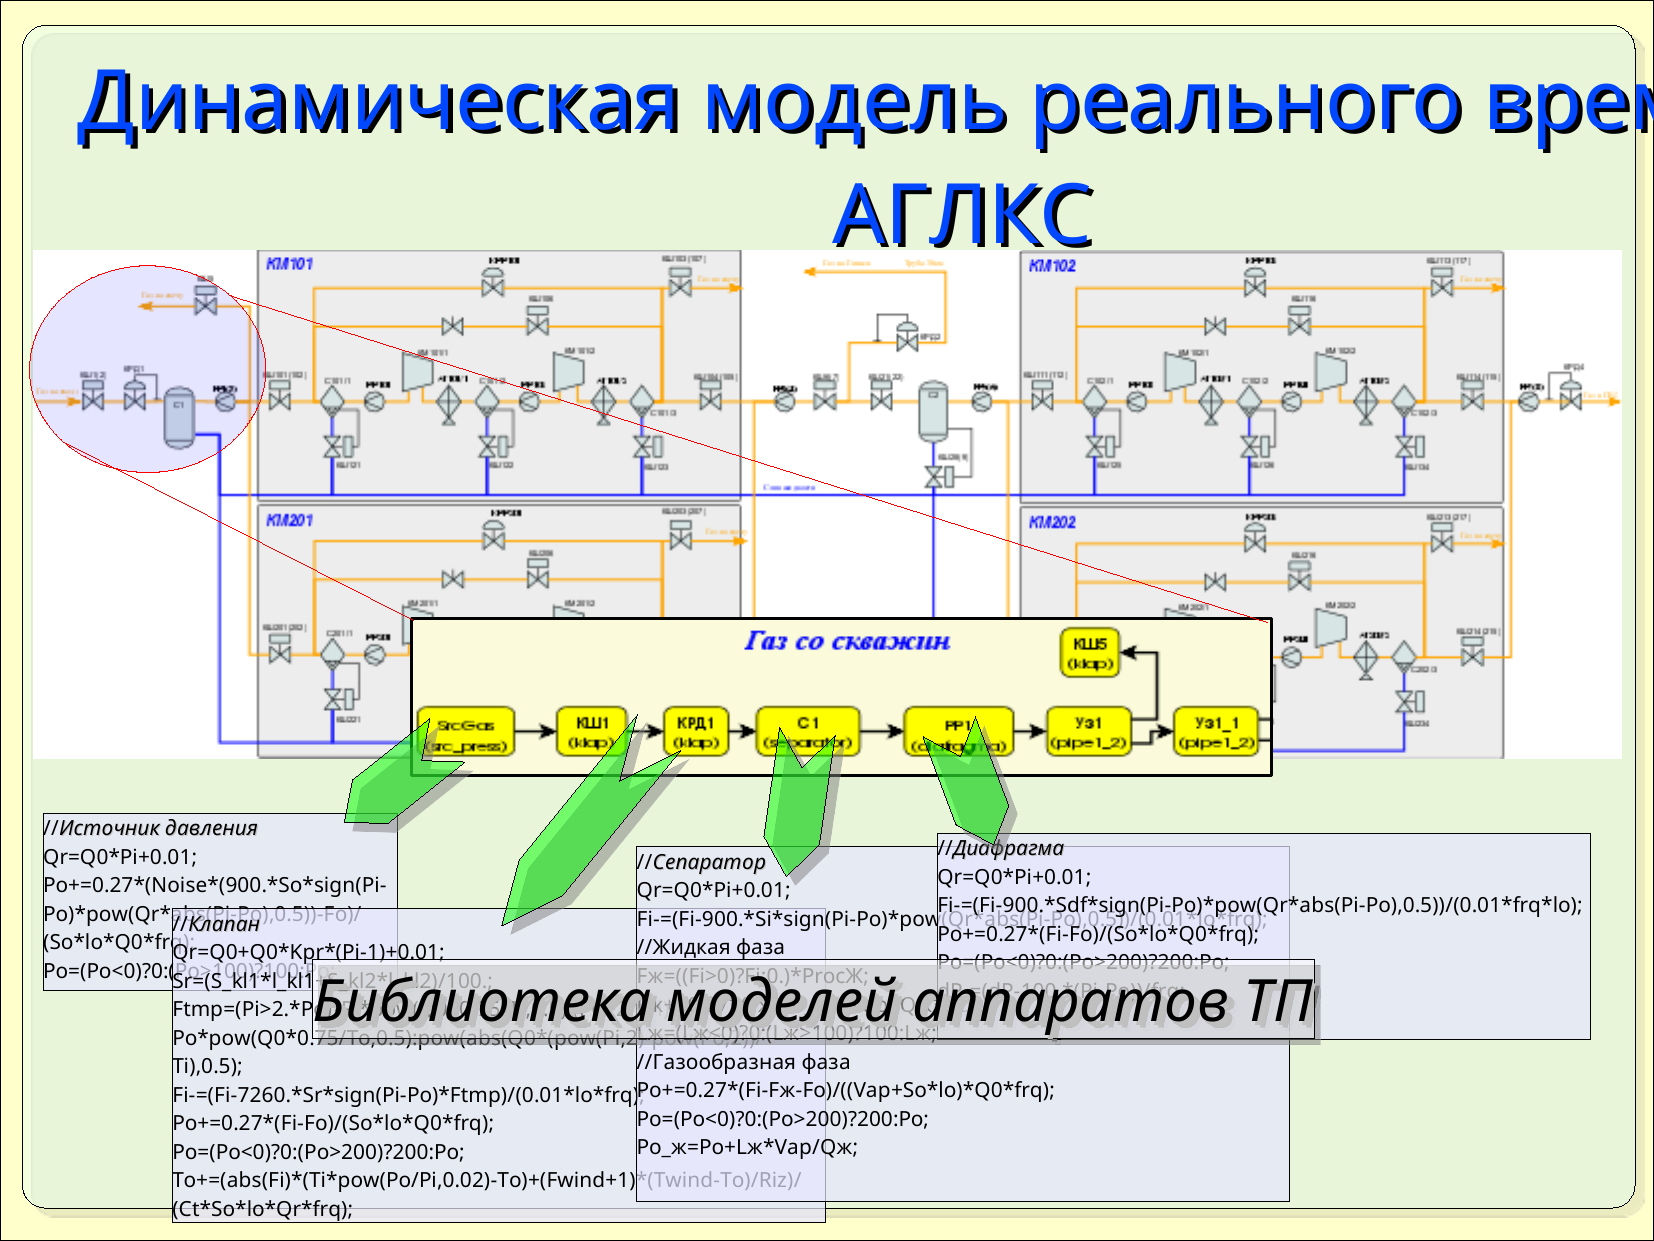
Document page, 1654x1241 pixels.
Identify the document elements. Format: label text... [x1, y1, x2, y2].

text_box Динамическая модель реального времени АГЛКС [77, 39, 1581, 237]
text_box //Клапан Qr=Q0+Q0*Kpr*(Pi-1)+0.01; Sr=(S_kl1*l_kl1+S_kl2*l_kl2)/100.; Ftmp=(Pi>2.*Po)?Pi*pow(Q0*0.75/Ti,0.5):(Po>2.*Pi)?Po*pow(Q0*0.75/To,0.5):pow(abs(Q0*(pow(Pi,2)-pow(Po,2))/Ti),0.5); Fi-=(Fi-7260.*Sr*sign(Pi-Po)*Ftmp)/(0.01*lo*frq); Po+=0.27*(Fi-Fo)/(So*lo*Q0*frq); Po=(Po<0)?0:(Po>200)?200:Po; To+=(abs(Fi)*(Ti*pow(Po/Pi,0.02)-To)+(Fwind+1)*(Twind-To)/Riz)/(Ct*So*lo*Qr*frq); [172, 908, 826, 1204]
text_box //Источник давления Qr=Q0*Pi+0.01; Po+=0.27*(Noise*(900.*So*sign(Pi-Po)*pow(Qr*abs(Pi-Po),0.5))-Fo)/(So*lo*Q0*frq); Po=(Po<0)?0:(Po>100)?100:Po; [43, 813, 398, 991]
text_box [344, 718, 465, 824]
text_box [923, 716, 1009, 845]
text_box //Диафрагма Qr=Q0*Pi+0.01; Fi-=(Fi-900.*Sdf*sign(Pi-Po)*pow(Qr*abs(Pi-Po),0.5))/(0.01*frq*lo); Po+=0.27*(Fi-Fo)/(So*lo*Q0*frq); Po=(Po<0)?0:(Po>200)?200:Po; dP-=(dP-100.*(Pi-Po))/frq; [937, 833, 1591, 1040]
picture [413, 620, 1270, 774]
text_box [29, 265, 266, 473]
text_box Библиотека моделей аппаратов ТП [312, 959, 1222, 1025]
text_box [501, 714, 681, 926]
picture [33, 250, 1622, 759]
text_box //Сепаратор Qr=Q0*Pi+0.01; Fi-=(Fi-900.*Si*sign(Pi-Po)*pow(Qr*abs(Pi-Po),0.5))/(0.01*lo*frq); //Жидкая фаза Fж=((Fi>0)?Fi:0.)*ProcЖ; Lж+=0.27*(Fж-Fo_ж)/(Vap*Qж*frq); Lж=(Lж<0)?0:(Lж>100)?100:Lж; //Газообразная фаза Po+=0.27*(Fi-Fж-Fo)/((Vap+So*lo)*Q0*frq); Po=(Po<0)?0:(Po>200)?200:Po; Po_ж=Po+Lж*Vap/Qж; [636, 1045, 1290, 1202]
text_box //Сепаратор Qr=Q0*Pi+0.01; Fi-=(Fi-900.*Si*sign(Pi-Po)*pow(Qr*abs(Pi-Po),0.5))/(0.01*lo*frq); //Жидкая фаза Fж=((Fi>0)?Fi:0.)*ProcЖ; Lж+=0.27*(Fж-Fo_ж)/(Vap*Qж*frq); Lж=(Lж<0)?0:(Lж>100)?100:Lж; //Газообразная фаза Po+=0.27*(Fi-Fж-Fo)/((Vap+So*lo)*Q0*frq); Po=(Po<0)?0:(Po>200)?200:Po; Po_ж=Po+Lж*Vap/Qж; [636, 846, 937, 959]
text_box [763, 727, 836, 877]
